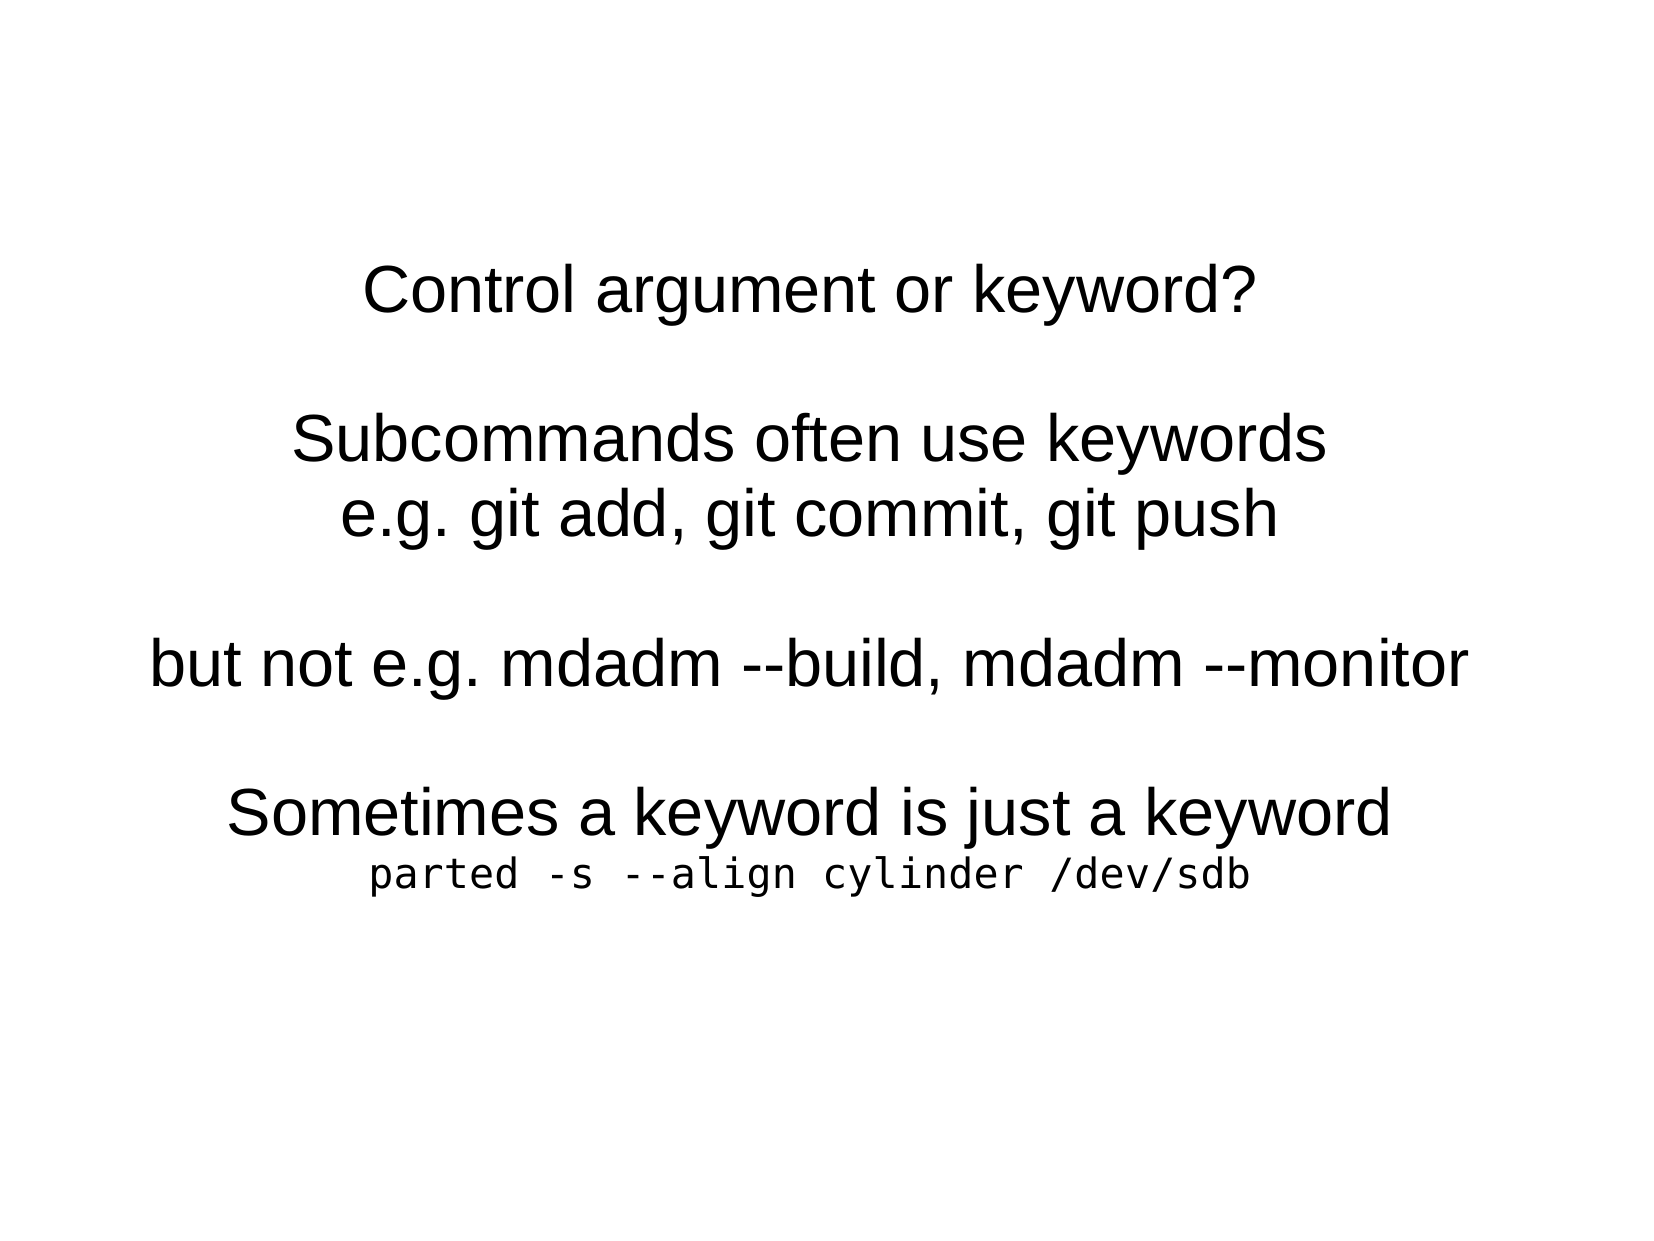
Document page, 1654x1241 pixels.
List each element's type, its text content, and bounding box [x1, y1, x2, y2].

text_box Control argument or keyword? Subcommands often use keywords e.g. git add, git commit, git push but not e.g. mdadm --build, mdadm --monitor Sometimes a keyword is just a keyword parted -s --align cylinder /dev/sdb [82, 251, 1538, 1048]
